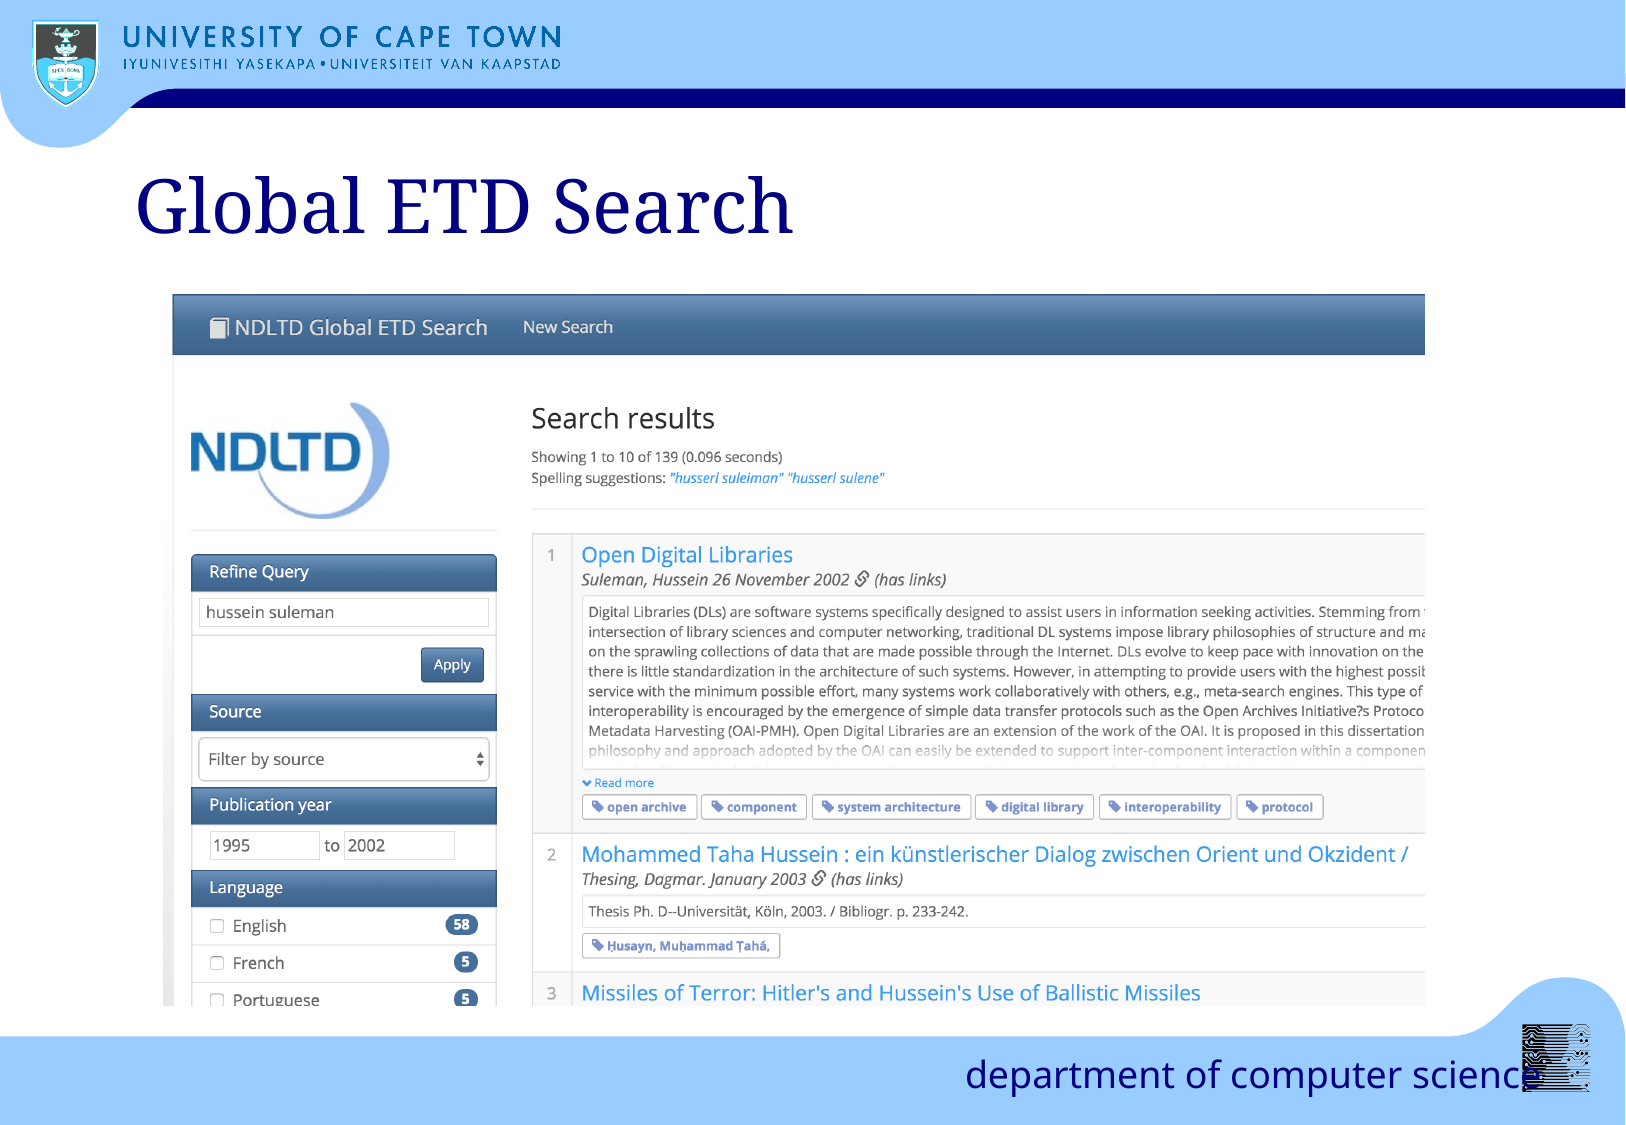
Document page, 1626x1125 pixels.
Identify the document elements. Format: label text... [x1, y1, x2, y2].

picture [163, 287, 1425, 1006]
picture [1526, 1070, 1536, 1076]
picture [120, 23, 563, 71]
picture [1522, 1024, 1591, 1092]
title Global ETD Search [134, 140, 1571, 268]
